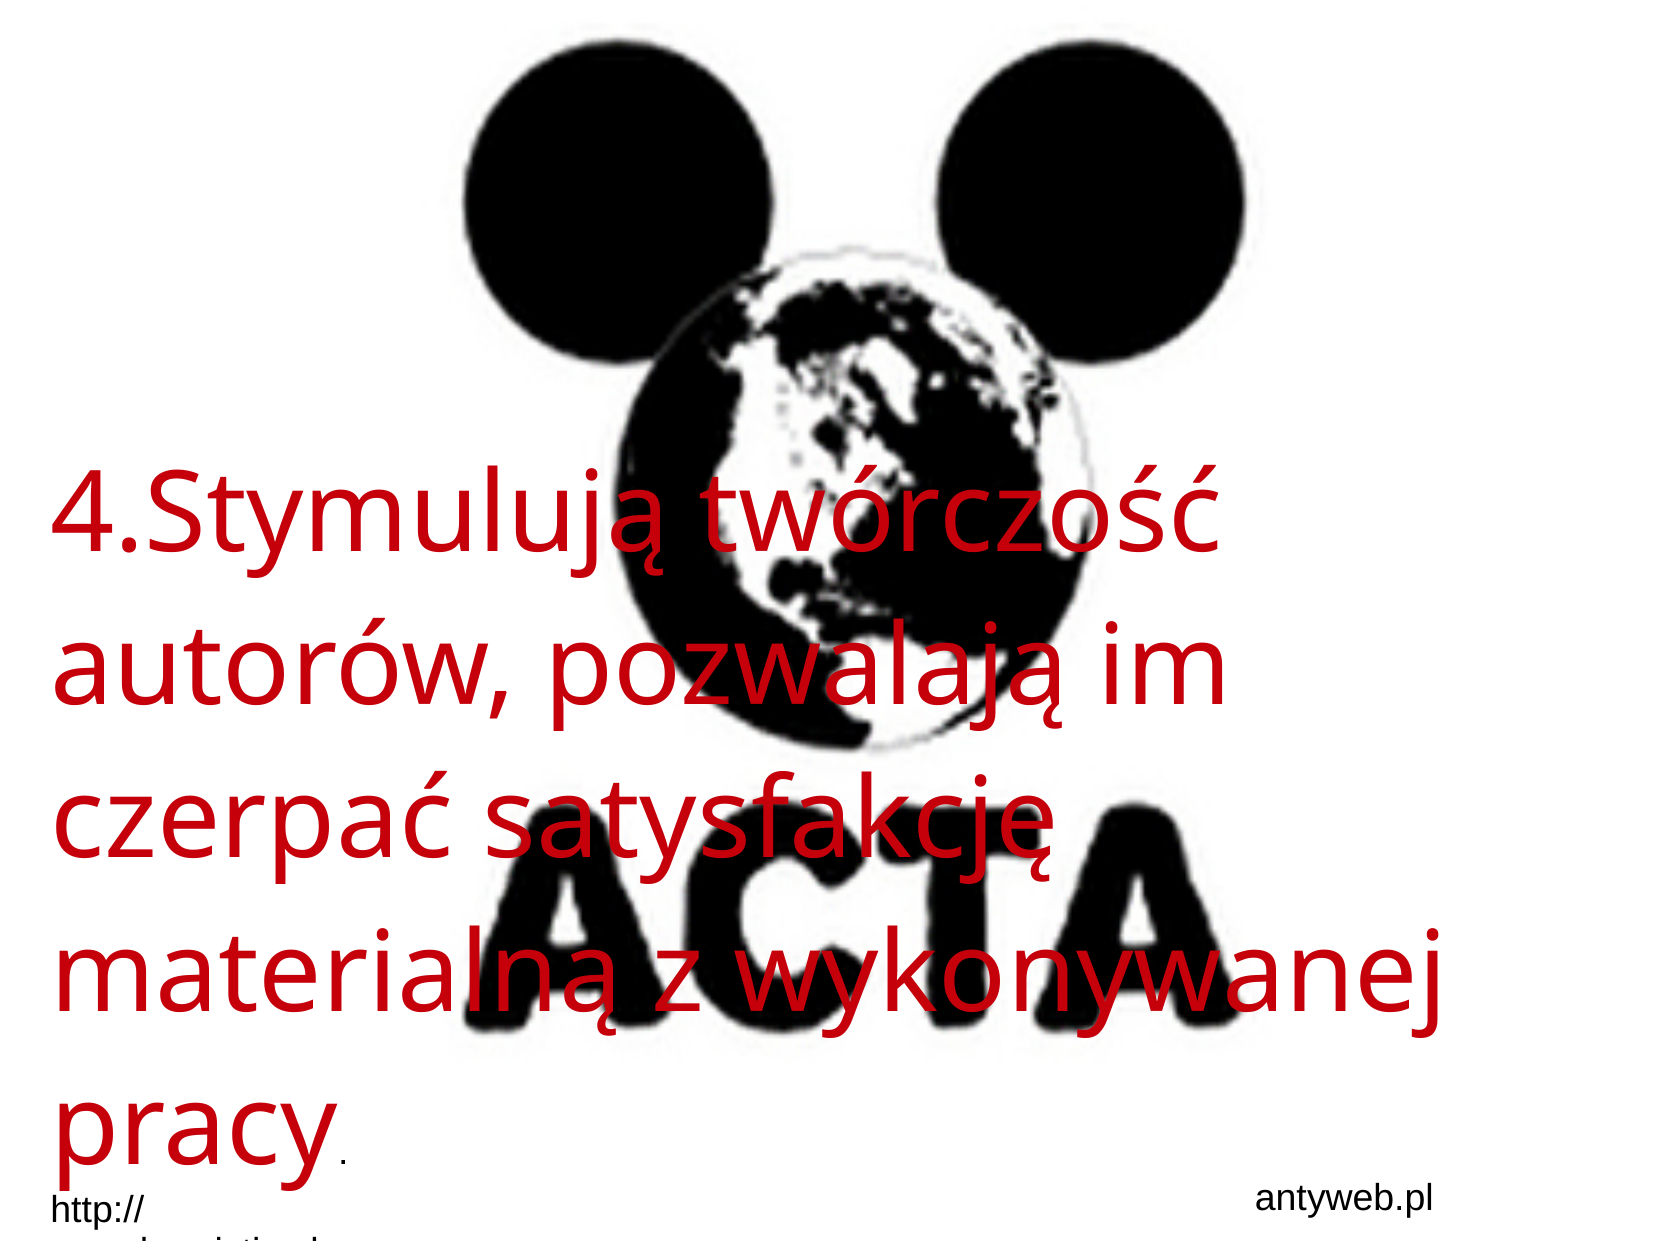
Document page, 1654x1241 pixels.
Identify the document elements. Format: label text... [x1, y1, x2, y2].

text_box http://www.heuristic.pl [35, 1181, 426, 1239]
text_box antyweb.pl [1240, 1169, 1641, 1241]
text_box 4.Stymulują twórczość autorów, pozwalają im czerpać satysfakcję materialną z wykonywanej pracy. [35, 423, 1654, 851]
picture [0, 0, 1654, 1109]
